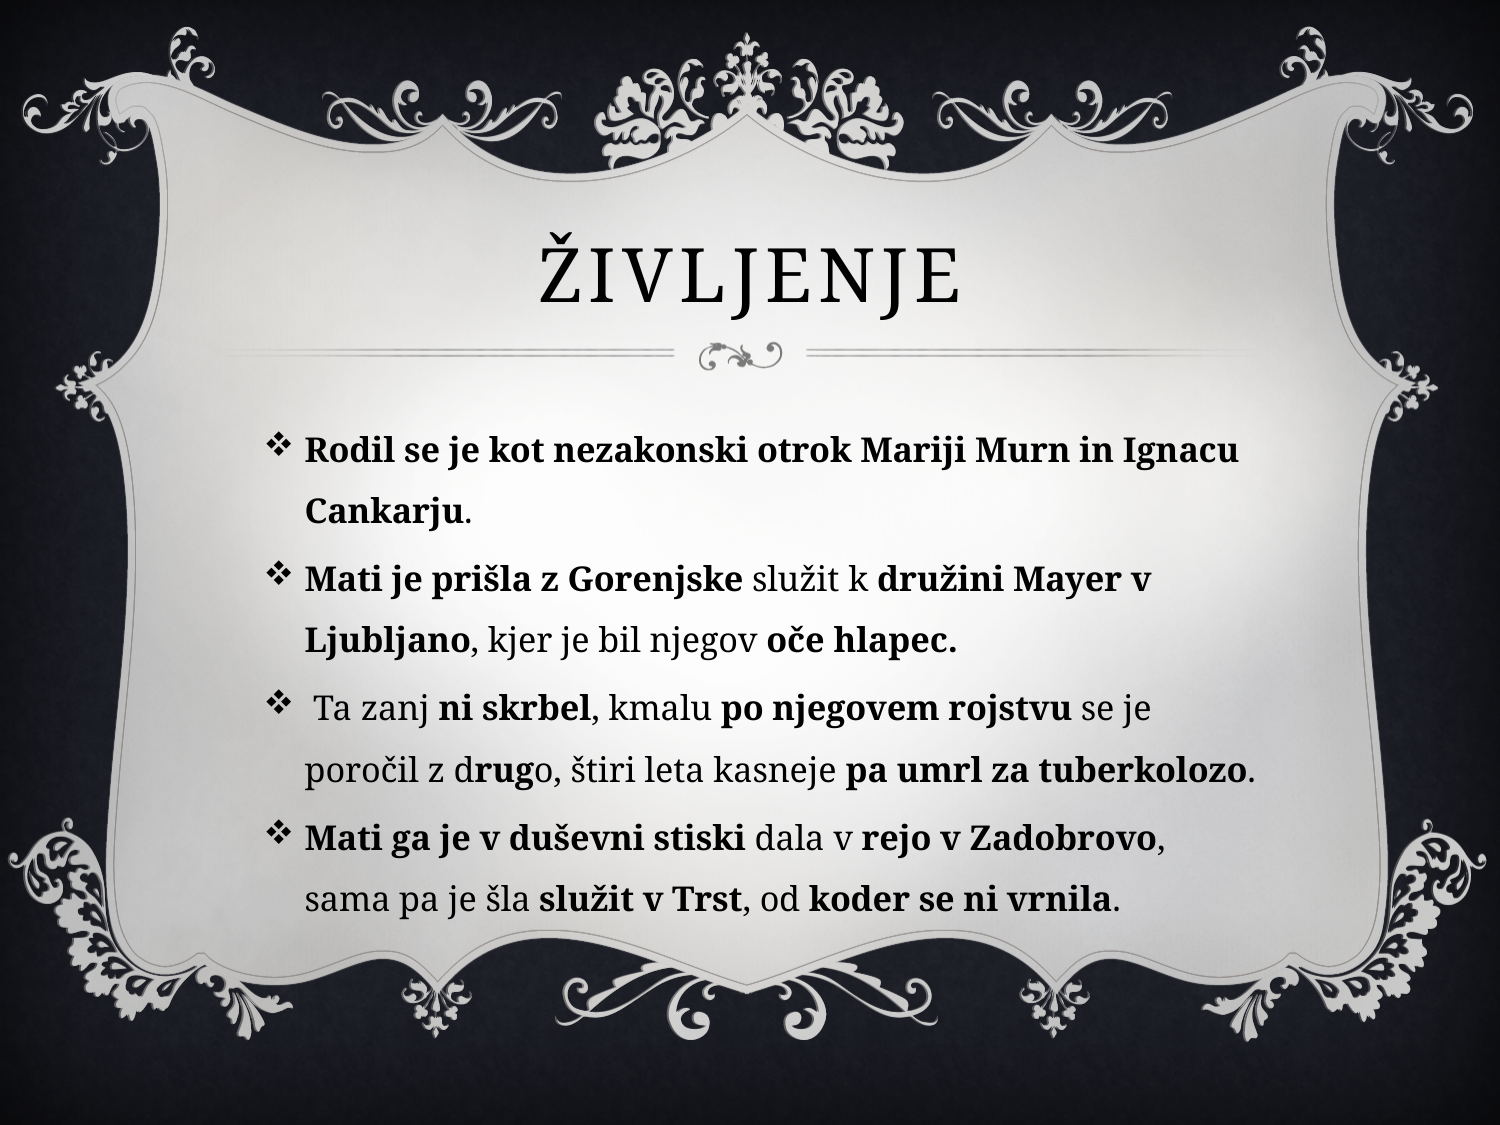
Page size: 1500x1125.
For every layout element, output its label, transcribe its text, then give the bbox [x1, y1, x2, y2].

title življenje [225, 212, 1275, 325]
picture [0, 0, 1500, 1125]
list Rodil se je kot nezakonski otrok Mariji Murn in Ignacu Cankarju. Mati je prišla z Gorenjske služit k družini Mayer v Ljubljano, kjer je bil njegov oče hlapec. Ta zanj ni skrbel, kmalu po njegovem rojstvu se je poročil z drugo, štiri leta kasneje pa umrl za tuberkolozo. Mati ga je v duševni stiski dala v rejo v Zadobrovo, sama pa je šla služit v Trst, od koder se ni vrnila. [225, 399, 1275, 938]
